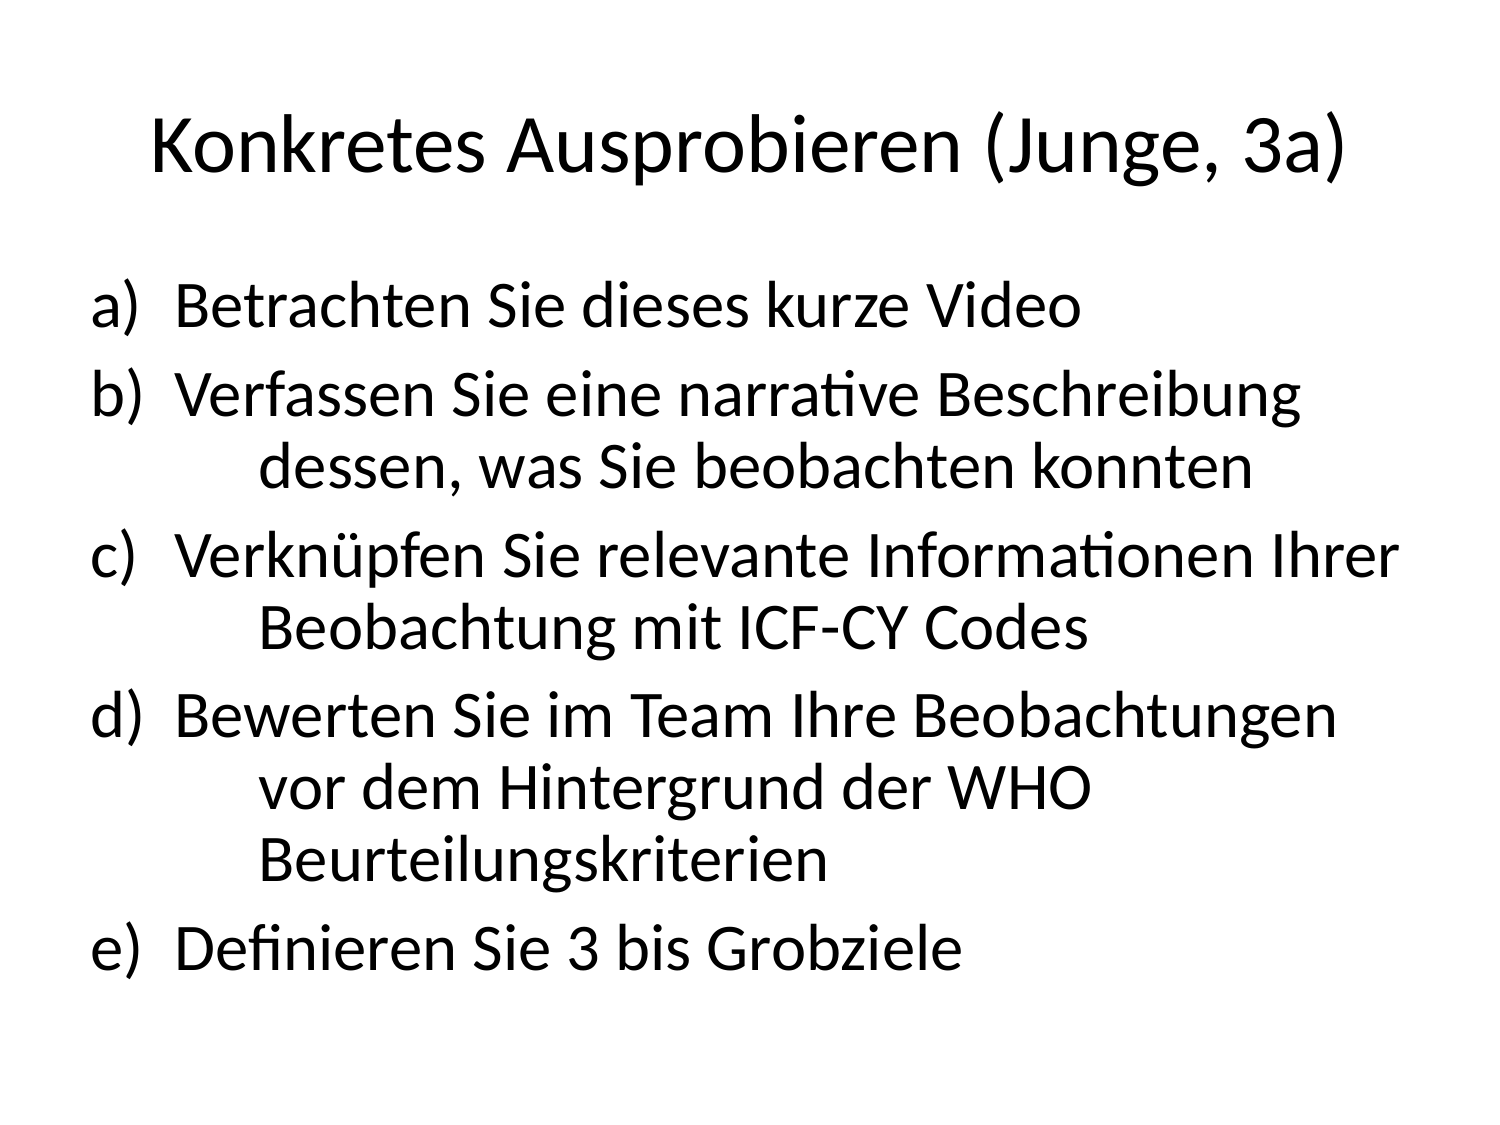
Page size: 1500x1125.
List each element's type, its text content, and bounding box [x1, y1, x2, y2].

list Betrachten Sie dieses kurze Video Verfassen Sie eine narrative Beschreibung dessen, was Sie beobachten konnten Verknüpfen Sie relevante Informationen Ihrer Beobachtung mit ICF-CY Codes Bewerten Sie im Team Ihre Beobachtungen vor dem Hintergrund der WHO Beurteilungskriterien Definieren Sie 3 bis Grobziele [75, 262, 1426, 1005]
title Konkretes Ausprobieren (Junge, 3a) [75, 45, 1426, 233]
